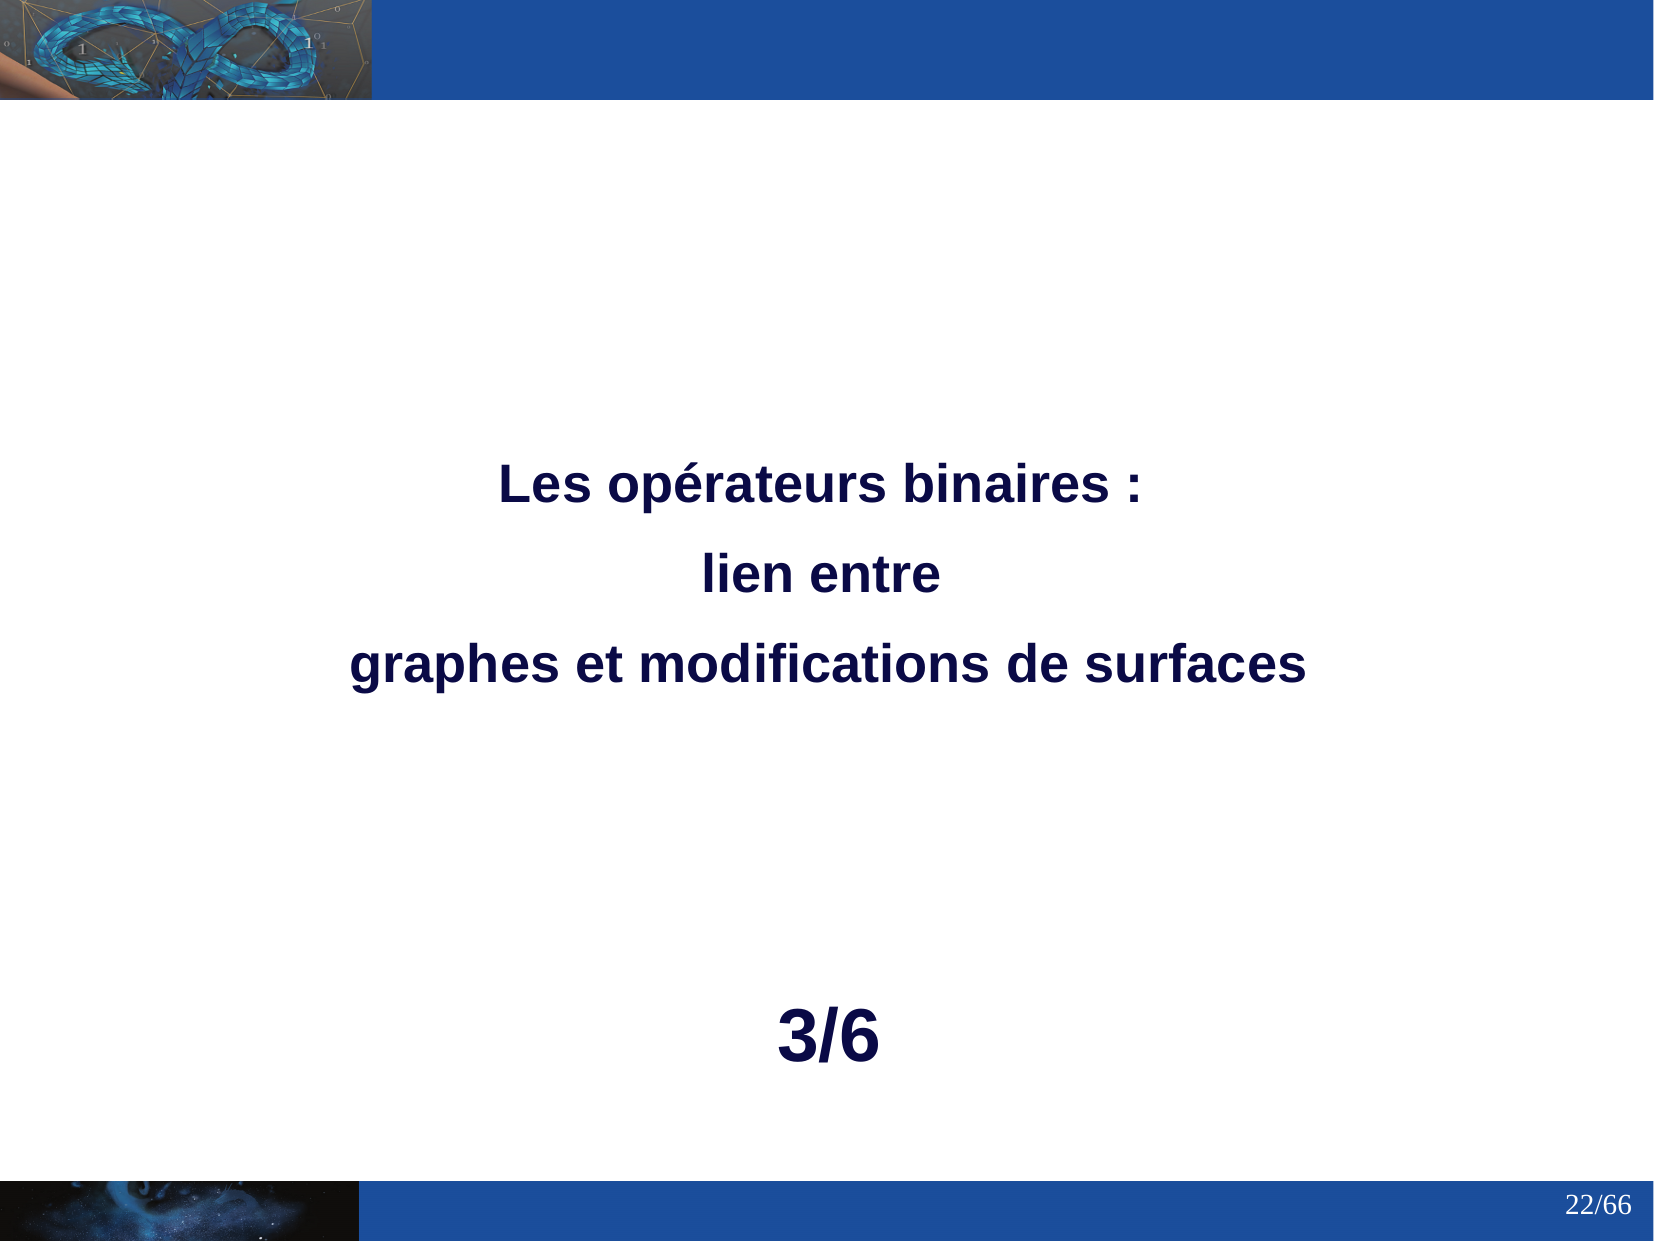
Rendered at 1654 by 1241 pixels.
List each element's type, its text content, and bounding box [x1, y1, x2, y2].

picture [0, 0, 1654, 100]
list Les opérateurs binaires : lien entre graphes et modifications de surfaces 3/6 [58, 159, 1600, 1145]
picture [0, 1181, 1654, 1241]
